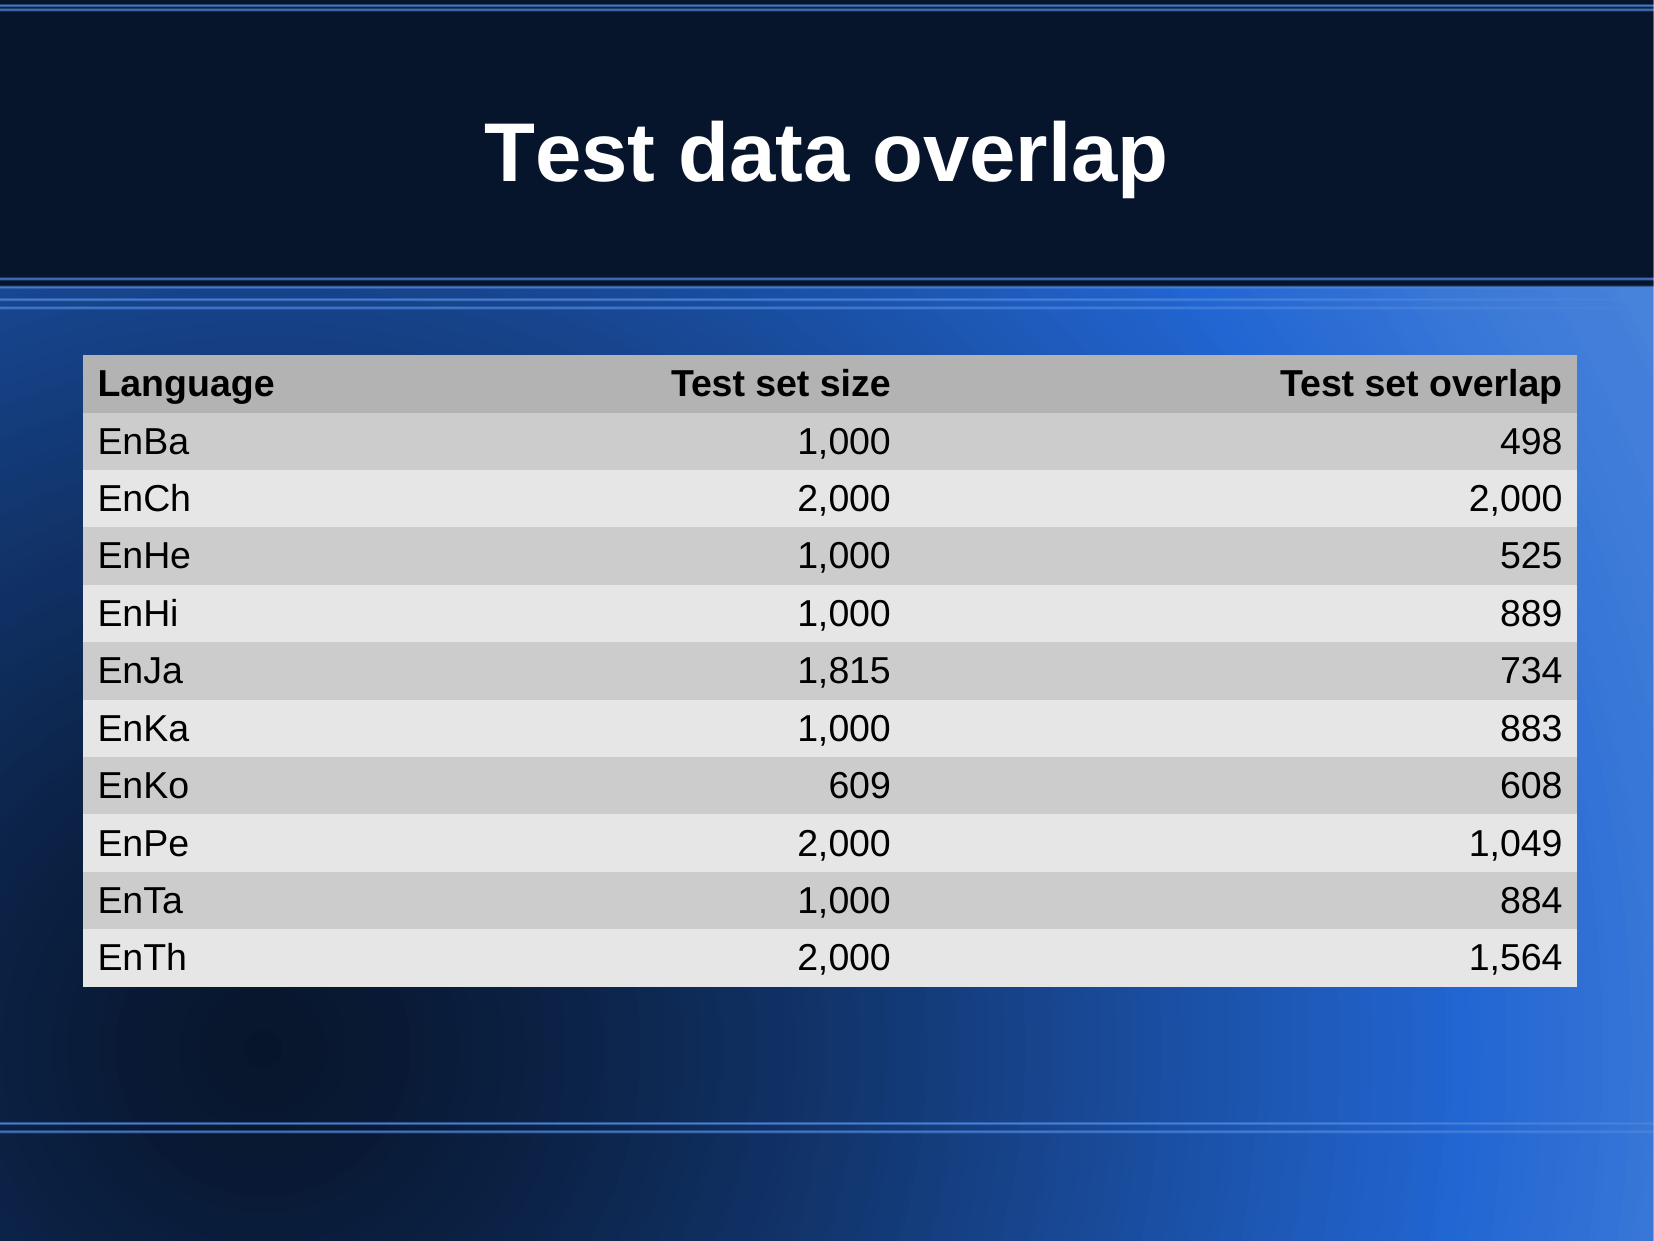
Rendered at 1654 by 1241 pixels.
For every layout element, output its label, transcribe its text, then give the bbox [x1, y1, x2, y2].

table_cell EnHi [83, 585, 293, 642]
table_cell 1,564 [906, 929, 1577, 987]
table_cell 884 [906, 872, 1577, 929]
table_cell 2,000 [293, 929, 906, 987]
table_cell 525 [906, 527, 1577, 585]
table_header Language [83, 355, 293, 413]
picture [0, 0, 1654, 1241]
table_cell EnKo [83, 757, 293, 814]
table_cell EnHe [83, 527, 293, 585]
table_cell EnPe [83, 814, 293, 872]
table_cell EnTh [83, 929, 293, 987]
table_cell 1,815 [293, 642, 906, 700]
table_cell 883 [906, 700, 1577, 757]
table_cell 1,000 [293, 700, 906, 757]
table_cell EnJa [83, 642, 293, 700]
table_cell EnCh [83, 470, 293, 527]
table_cell 1,000 [293, 413, 906, 470]
title Test data overlap [82, 49, 1571, 257]
table_cell 2,000 [293, 814, 906, 872]
table_cell 609 [293, 757, 906, 814]
table_cell 889 [906, 585, 1577, 642]
table_cell 1,000 [293, 872, 906, 929]
table_cell EnBa [83, 413, 293, 470]
table_cell 1,000 [293, 585, 906, 642]
table_cell 2,000 [906, 470, 1577, 527]
table_cell 608 [906, 757, 1577, 814]
table_cell 1,049 [906, 814, 1577, 872]
table_cell EnTa [83, 872, 293, 929]
table_cell 498 [906, 413, 1577, 470]
table_cell 2,000 [293, 470, 906, 527]
table_header Test set size [293, 355, 906, 413]
table_cell 734 [906, 642, 1577, 700]
table_cell 1,000 [293, 527, 906, 585]
table_cell EnKa [83, 700, 293, 757]
table_header Test set overlap [906, 355, 1577, 413]
